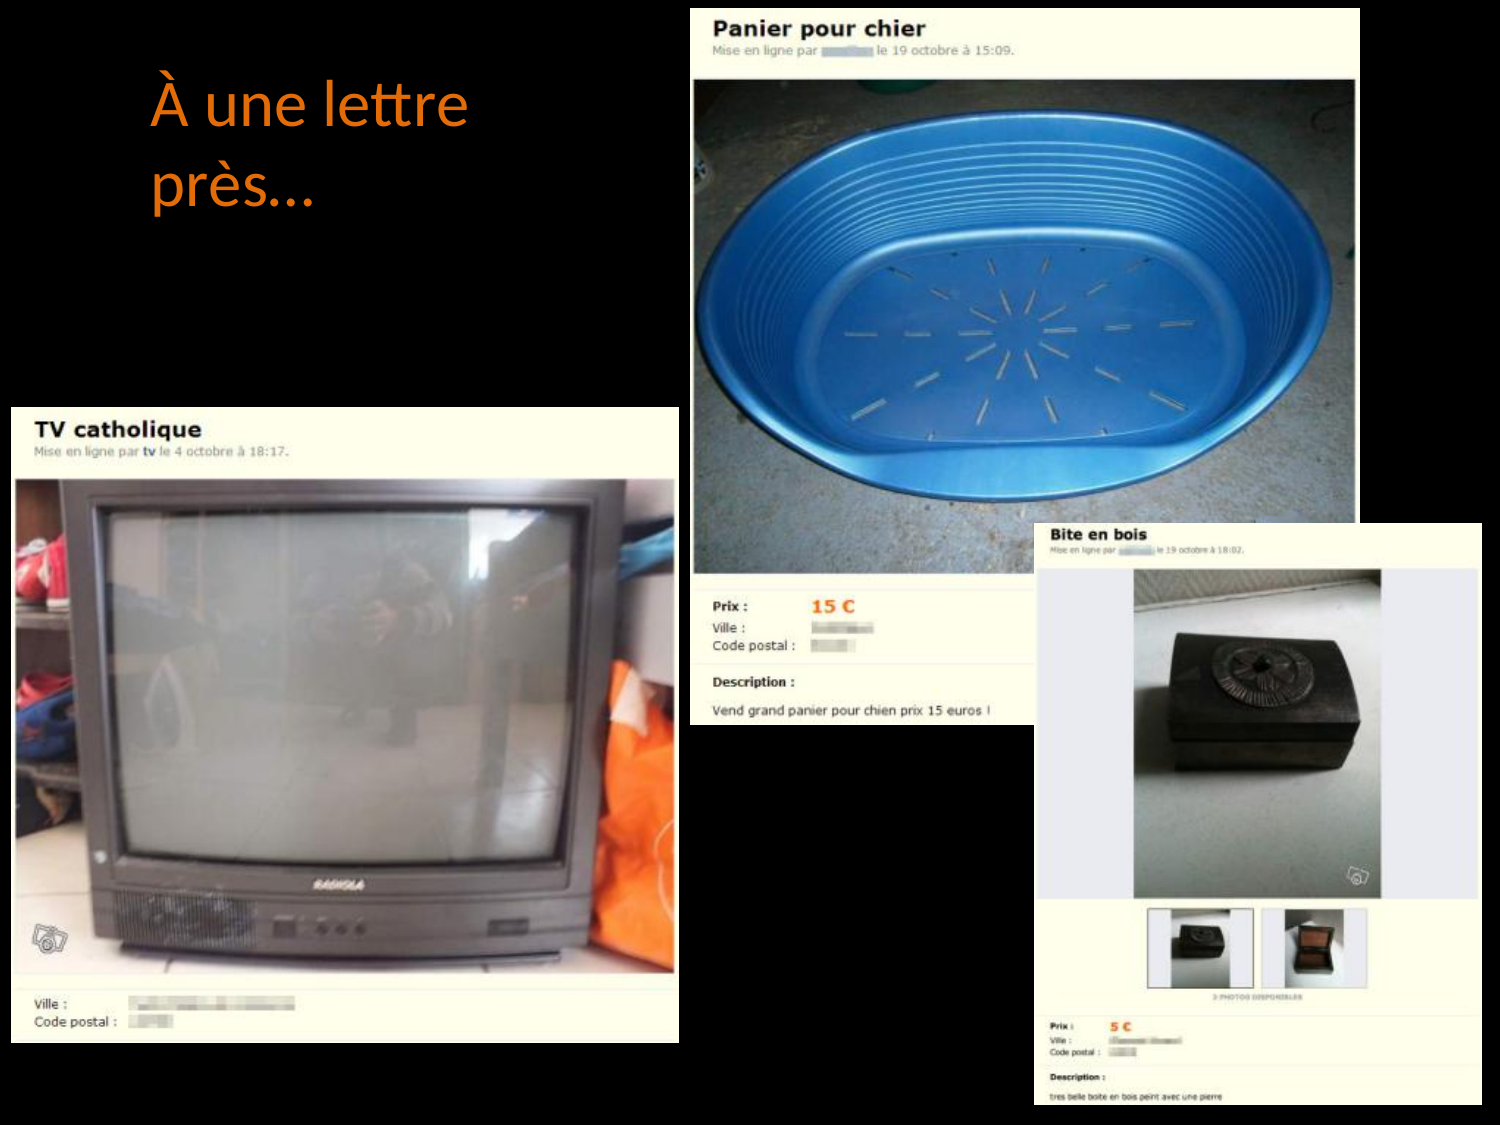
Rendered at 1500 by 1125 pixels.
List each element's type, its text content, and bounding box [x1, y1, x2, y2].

picture [11, 407, 679, 1043]
picture [690, 8, 1482, 1105]
list À une lettre près… [135, 52, 646, 348]
